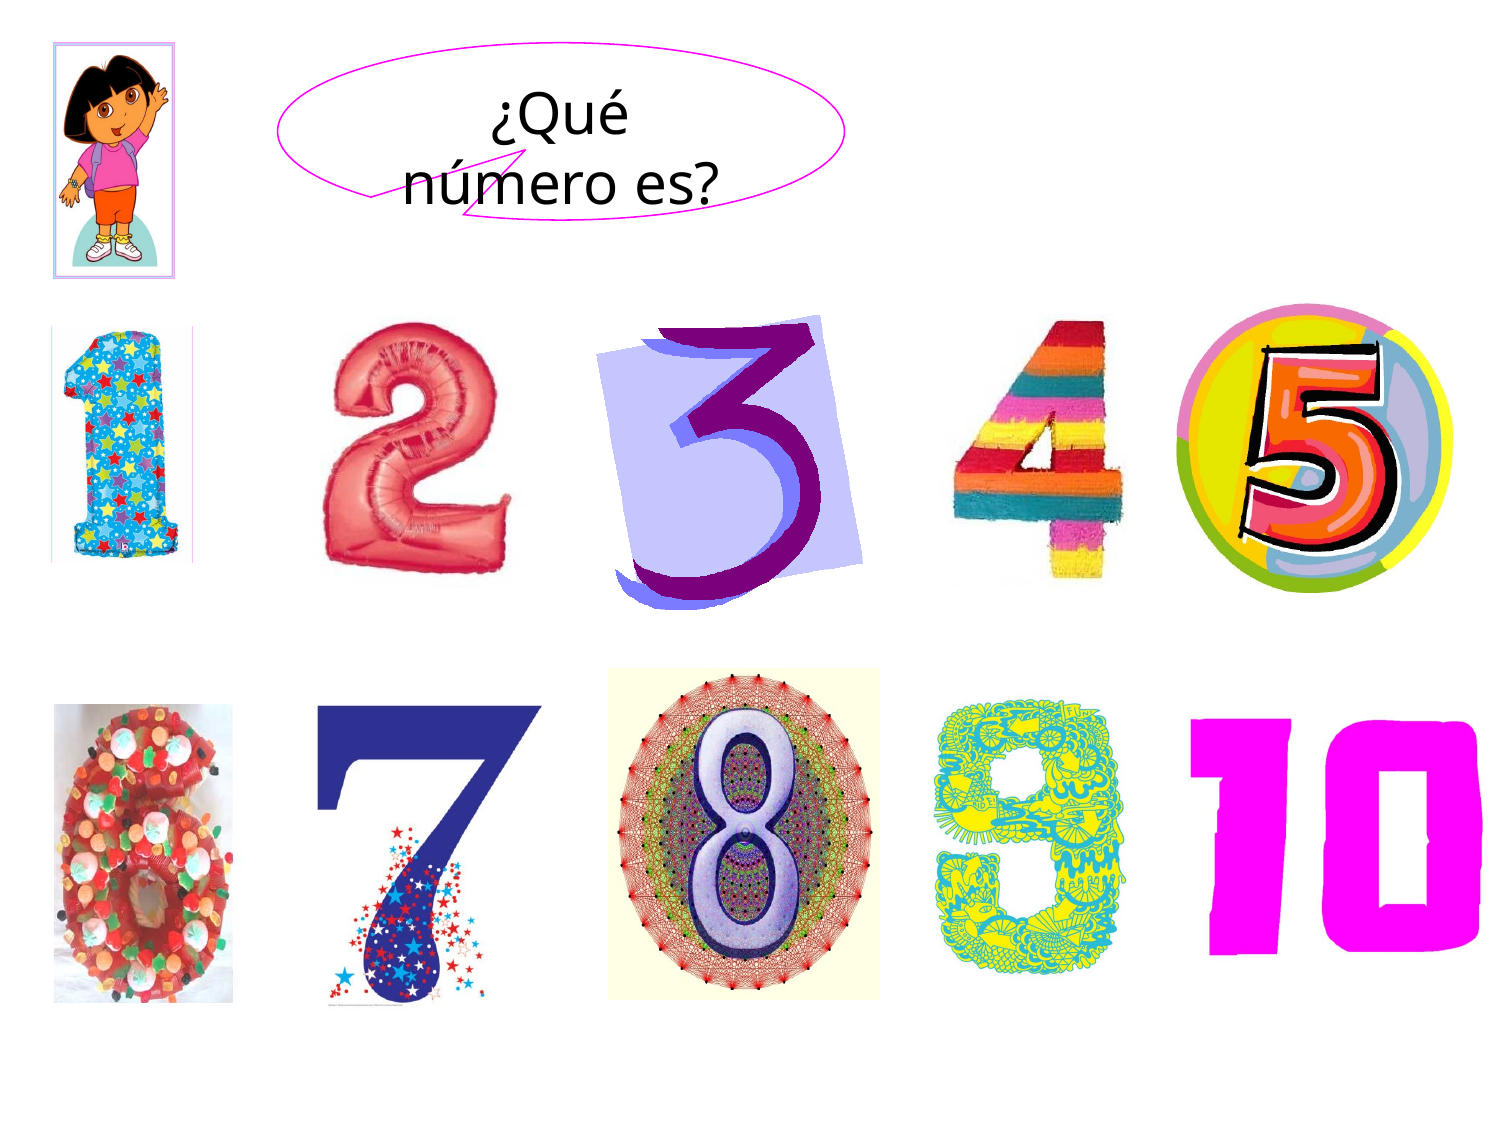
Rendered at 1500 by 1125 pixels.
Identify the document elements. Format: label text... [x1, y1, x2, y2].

picture [1175, 668, 1500, 994]
picture [265, 302, 563, 595]
picture [915, 692, 1143, 990]
picture [915, 302, 1454, 593]
picture [312, 680, 544, 1012]
text_box ¿Qué número es? [277, 42, 845, 221]
picture [596, 314, 863, 610]
picture [0, 326, 243, 563]
picture [0, 704, 290, 1004]
picture [608, 668, 880, 1000]
picture [53, 42, 175, 279]
